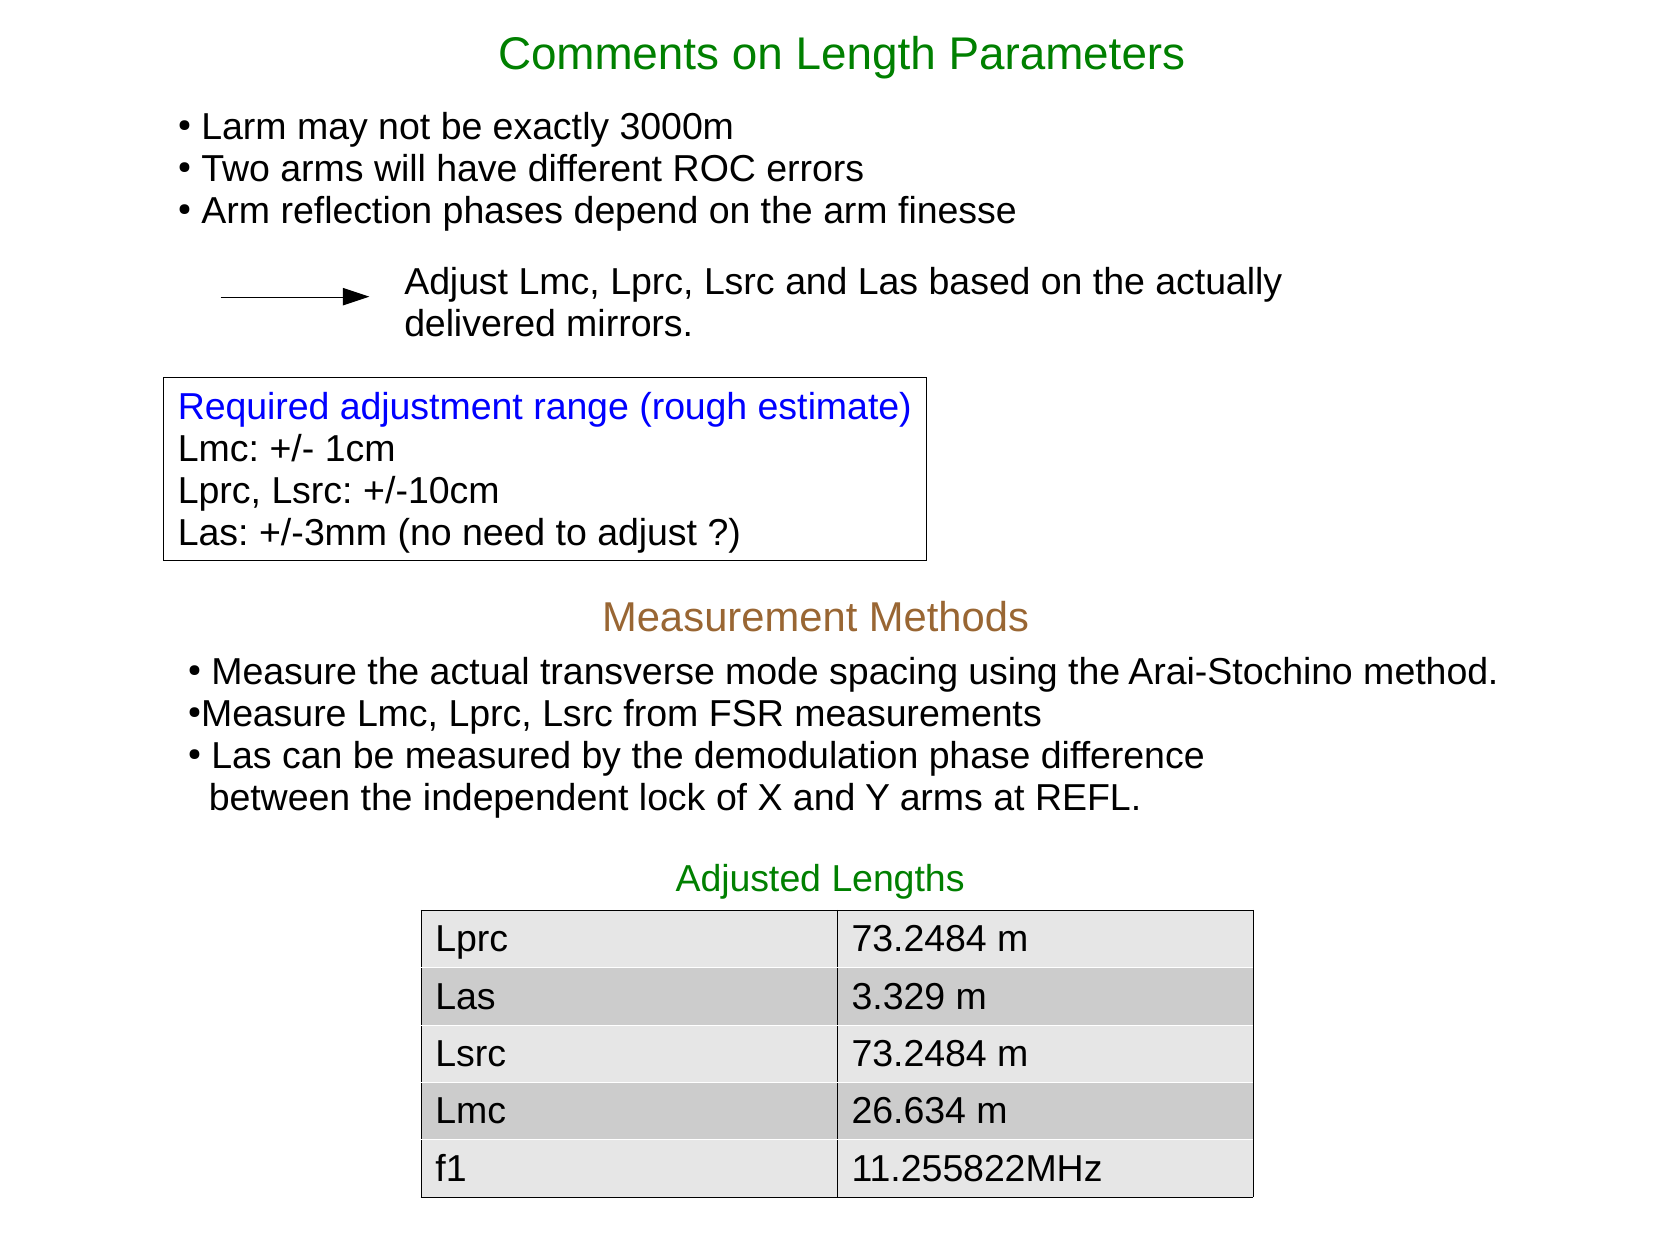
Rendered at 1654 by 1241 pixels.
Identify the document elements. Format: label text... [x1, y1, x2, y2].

table_cell Lsrc [422, 1026, 837, 1082]
table_cell Lmc [422, 1083, 837, 1139]
table_cell Las [422, 968, 837, 1025]
text_box Adjust Lmc, Lprc, Lsrc and Las based on the actually delivered mirrors. [389, 253, 1298, 353]
table_cell f1 [422, 1140, 837, 1197]
table_cell 3.329 m [838, 968, 1253, 1025]
text_box Adjusted Lengths [660, 849, 980, 907]
table_cell 26.634 m [838, 1083, 1253, 1139]
table_header 73.2484 m [838, 911, 1253, 967]
table_header Lprc [422, 911, 837, 967]
text_box Larm may not be exactly 3000m Two arms will have different ROC errors Arm reflection phases depend on the arm finesse [163, 98, 1032, 239]
text_box Measure the actual transverse mode spacing using the Arai-Stochino method. Measure Lmc, Lprc, Lsrc from FSR measurements Las can be measured by the demodulation phase difference between the independent lock of X and Y arms at REFL. [173, 643, 1525, 827]
text_box Measurement Methods [587, 585, 1045, 648]
table_cell 73.2484 m [838, 1026, 1253, 1082]
text_box Comments on Length Parameters [483, 20, 1201, 87]
text_box Required adjustment range (rough estimate) Lmc: +/- 1cm Lprc, Lsrc: +/-10cm Las: +/-3mm (no need to adjust ?) [163, 377, 927, 561]
table_cell 11.255822MHz [838, 1140, 1253, 1197]
